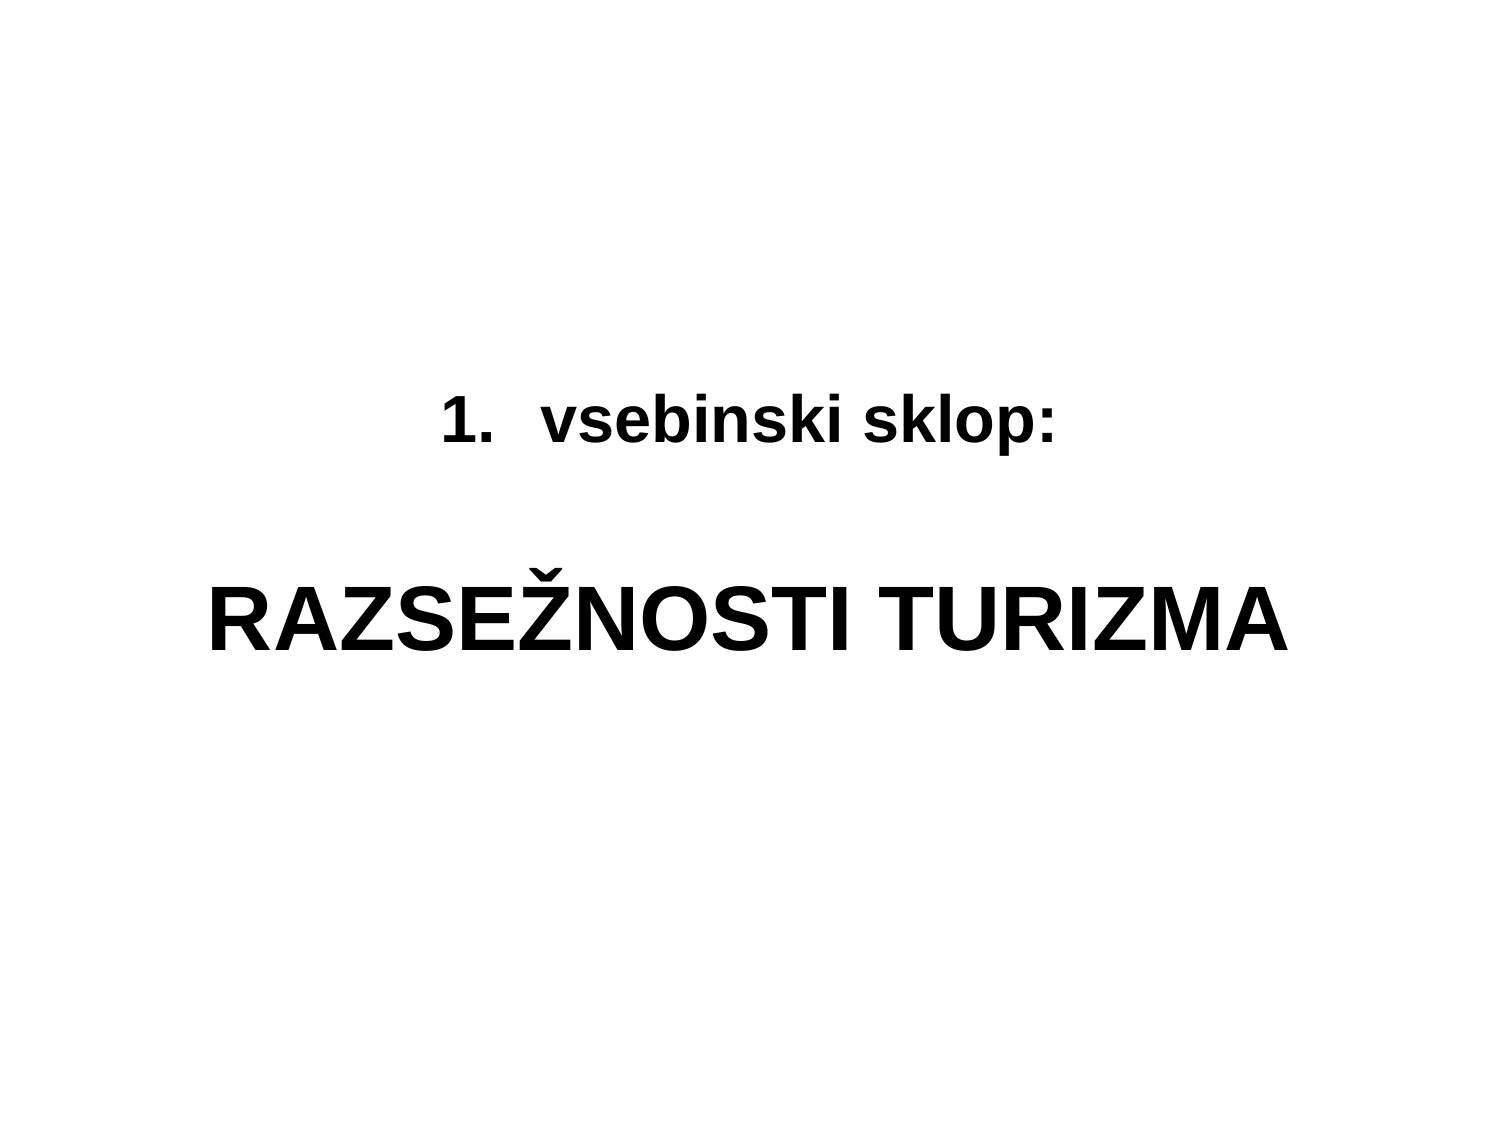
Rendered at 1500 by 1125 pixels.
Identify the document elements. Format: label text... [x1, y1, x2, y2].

subtitle vsebinski sklop: RAZSEŽNOSTI TURIZMA [74, 172, 1425, 882]
